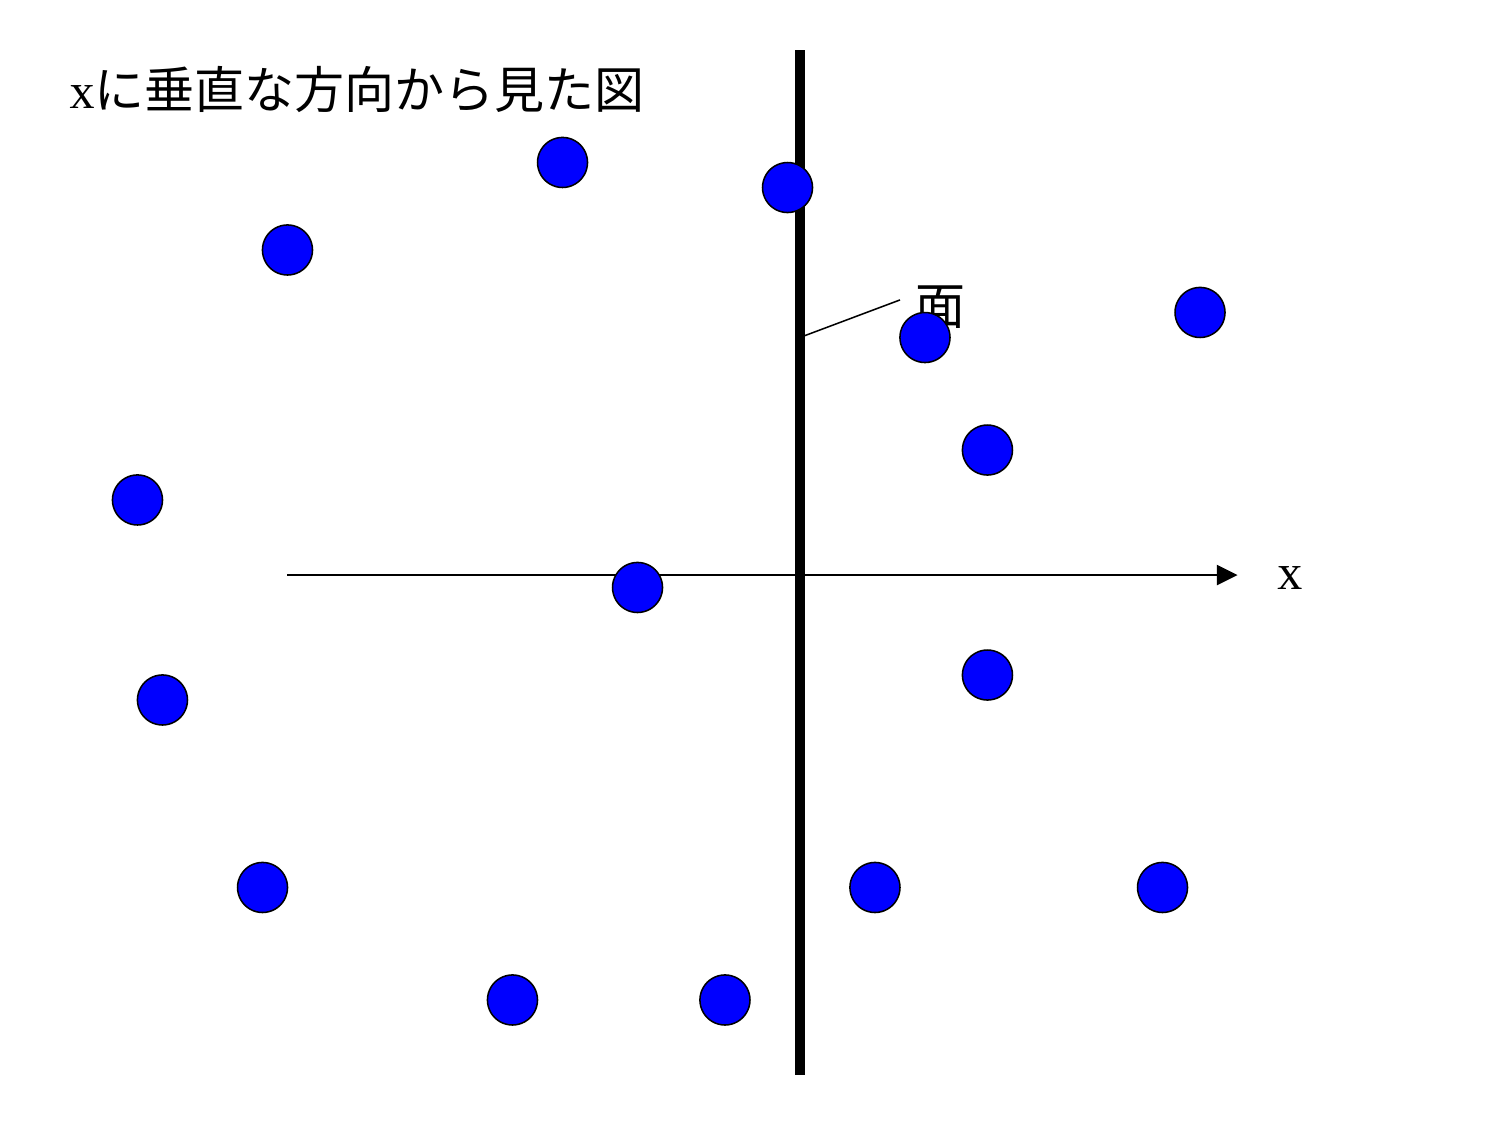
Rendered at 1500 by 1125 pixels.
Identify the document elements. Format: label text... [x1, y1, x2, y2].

text_box 面 [934, 299, 945, 304]
text_box [137, 674, 188, 726]
text_box [699, 974, 751, 1026]
text_box xに垂直な方向から見た図 [54, 43, 660, 132]
text_box [962, 425, 1013, 476]
text_box 面 [900, 259, 980, 348]
text_box [537, 137, 588, 188]
text_box [237, 862, 288, 913]
text_box [612, 562, 663, 613]
text_box 面 [934, 307, 945, 313]
text_box [899, 312, 951, 363]
text_box [1137, 862, 1188, 913]
text_box [1175, 287, 1226, 338]
text_box [487, 974, 538, 1026]
text_box [962, 650, 1013, 701]
text_box [762, 162, 813, 213]
text_box 面 [924, 299, 931, 313]
text_box [112, 474, 163, 526]
text_box 面 [949, 299, 956, 322]
text_box [262, 224, 313, 276]
text_box x [1262, 537, 1318, 609]
text_box [849, 862, 901, 913]
